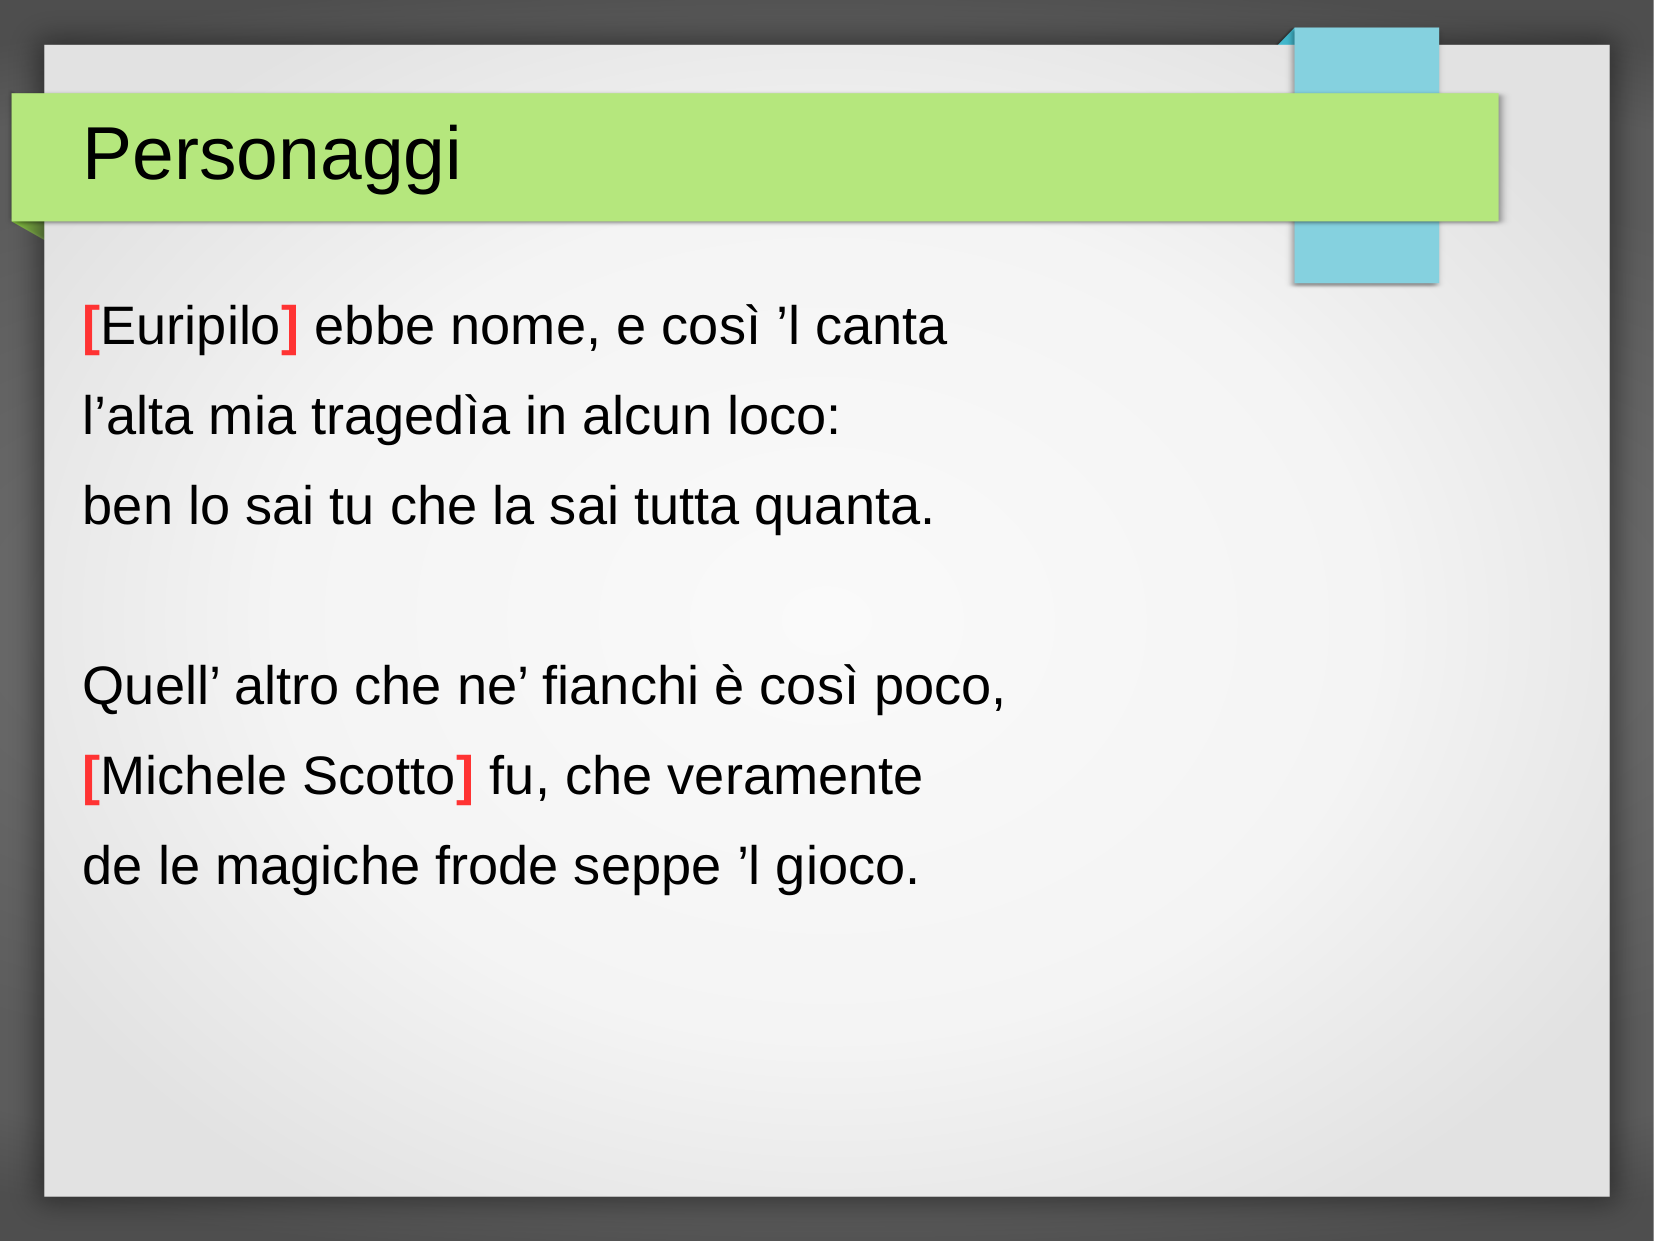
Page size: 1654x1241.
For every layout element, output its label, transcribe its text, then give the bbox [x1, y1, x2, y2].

list [Euripilo] ebbe nome, e così ’l canta l’alta mia tragedìa in alcun loco: ben lo sai tu che la sai tutta quanta. Quell’ altro che ne’ fianchi è così poco, [Michele Scotto] fu, che veramente de le magiche frode seppe ’l gioco. [82, 295, 1571, 1015]
picture [0, 0, 1654, 1241]
title Personaggi [82, 94, 1264, 213]
